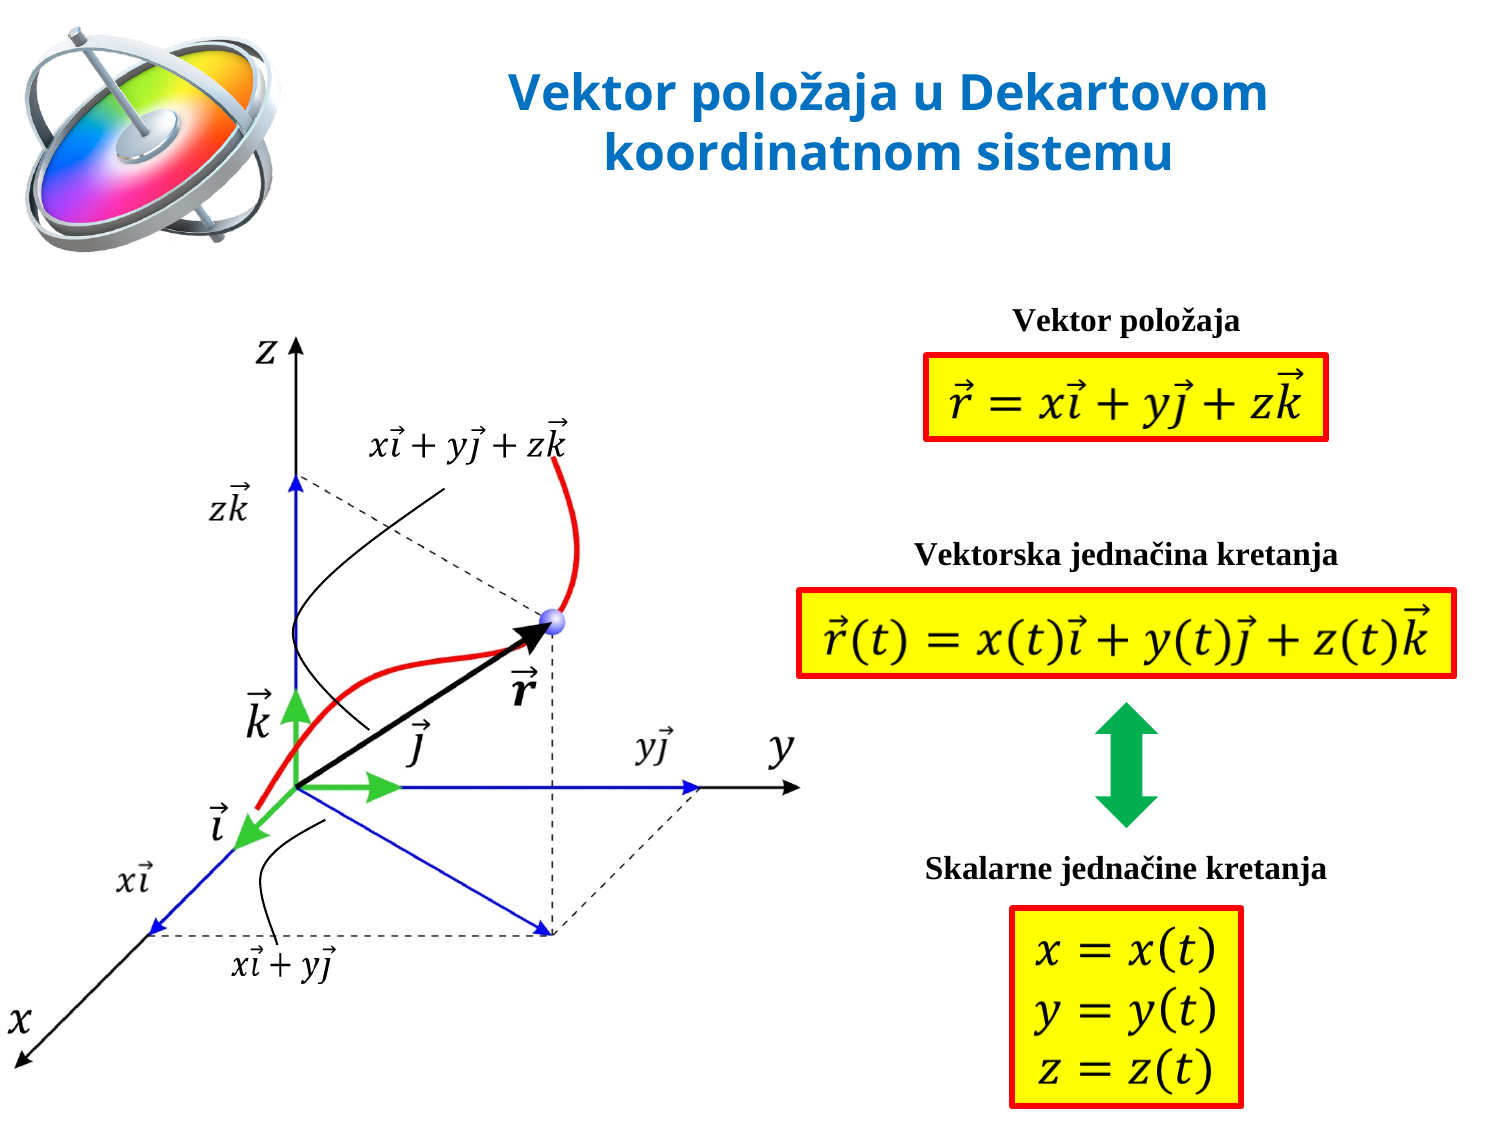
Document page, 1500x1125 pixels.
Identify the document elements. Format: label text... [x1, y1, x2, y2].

picture [1009, 905, 1244, 1118]
text_box Vektor položaja [966, 290, 1287, 347]
picture [22, 24, 281, 255]
text_box [1094, 702, 1159, 829]
picture [923, 352, 1329, 442]
picture [7, 335, 1457, 1069]
text_box Skalarne jednačine kretanja [838, 838, 1415, 895]
text_box Vektor položaja u Dekartovom koordinatnom sistemu [356, 53, 1422, 189]
text_box Vektorska jednačina kretanja [838, 524, 1415, 580]
